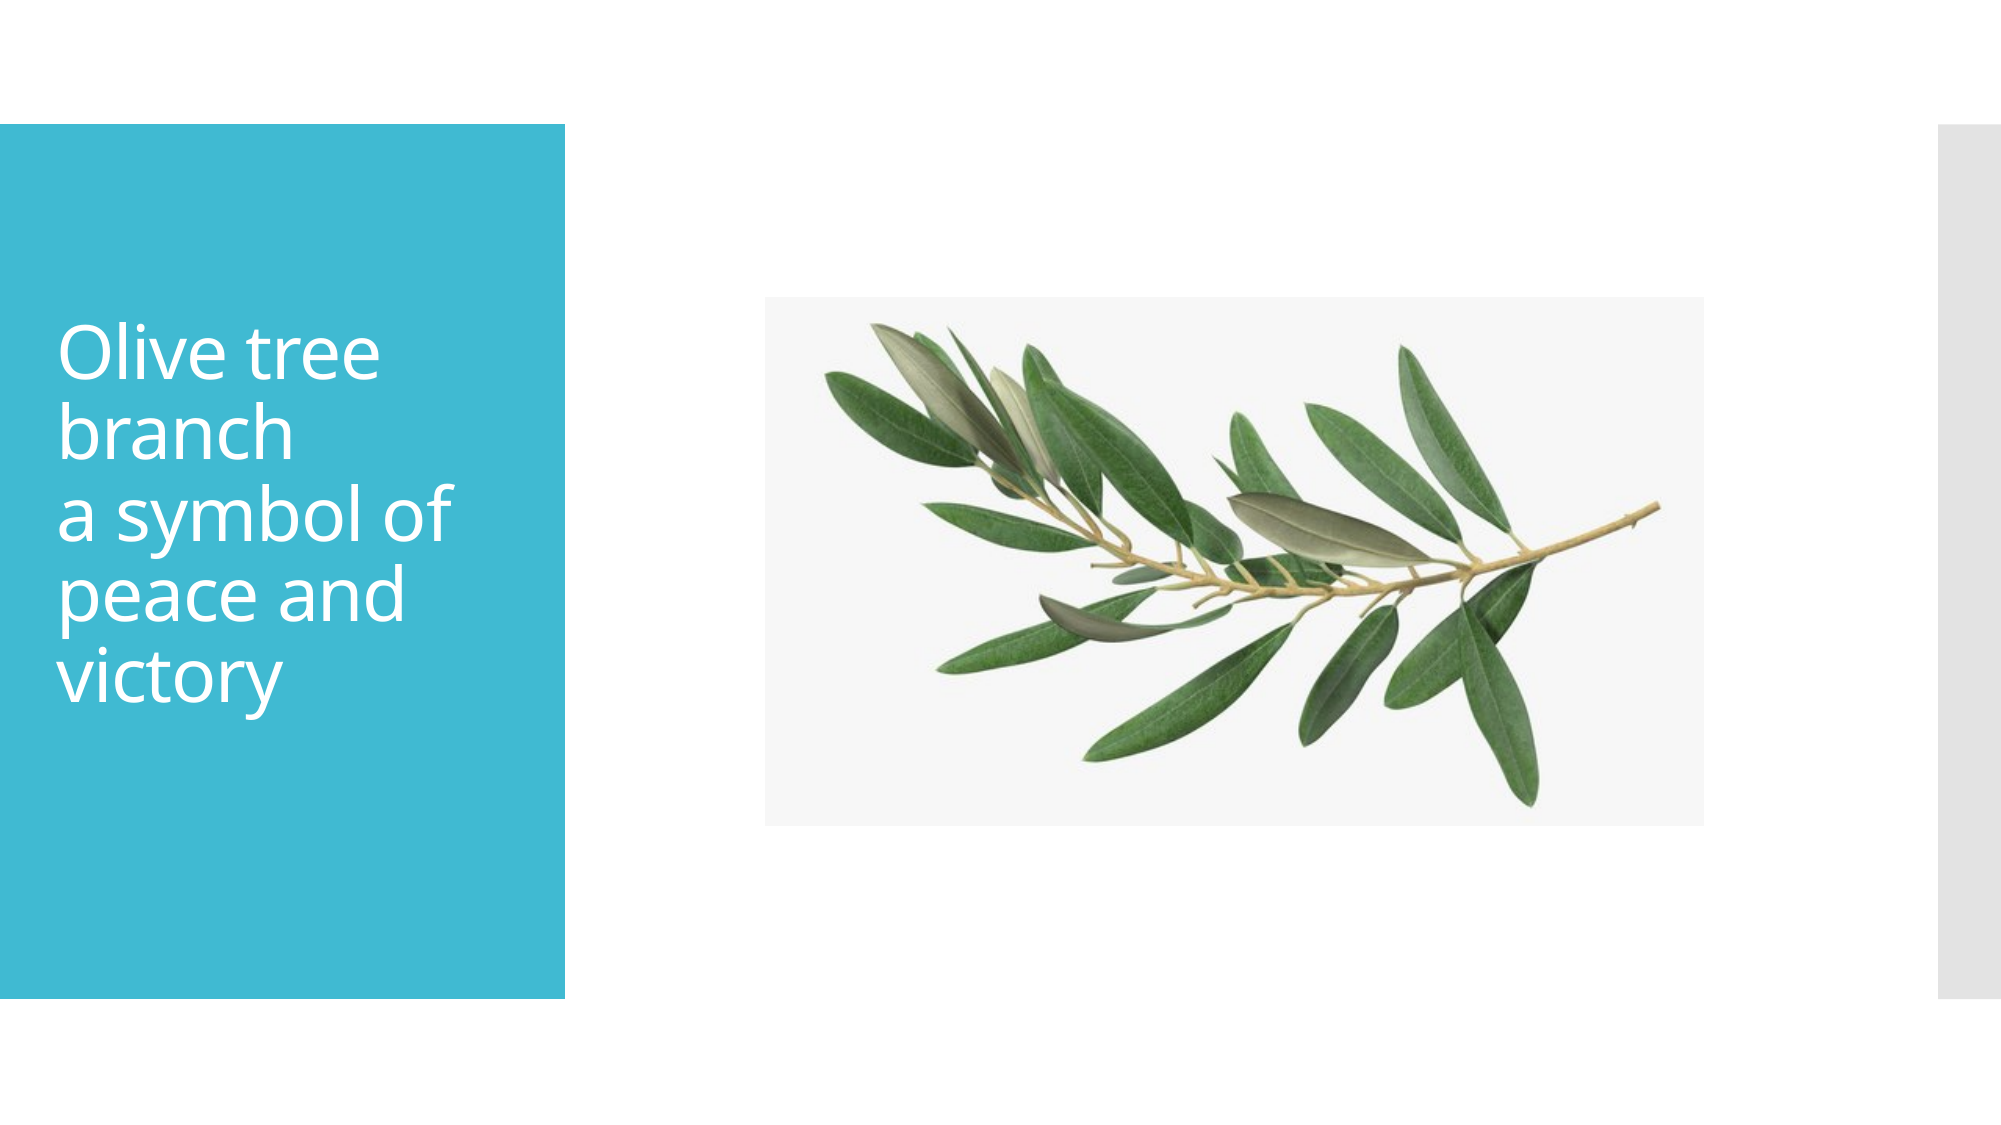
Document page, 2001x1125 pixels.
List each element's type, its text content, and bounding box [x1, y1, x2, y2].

title Olive tree branch a symbol of peace and victory [41, 184, 526, 940]
picture [765, 297, 1704, 826]
